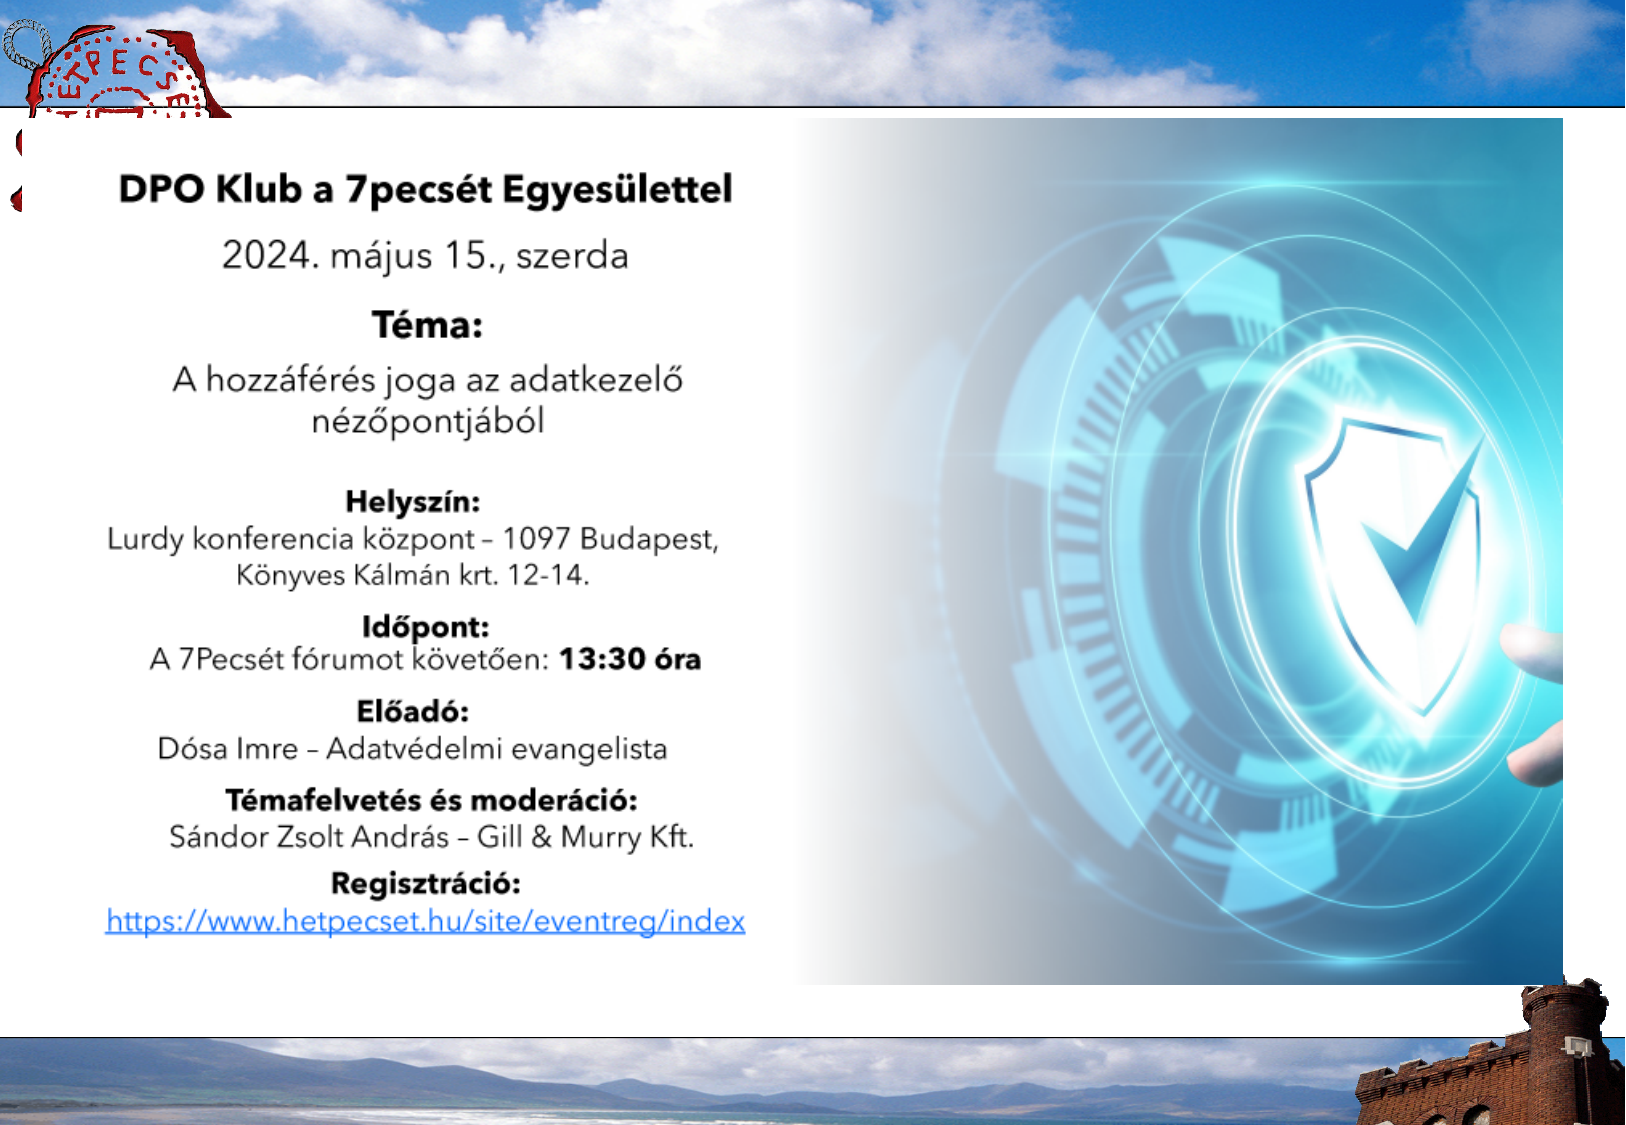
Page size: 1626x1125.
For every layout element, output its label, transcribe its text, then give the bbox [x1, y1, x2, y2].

picture [0, 0, 1625, 113]
text_box DPO Klub – Mai programja [0, 113, 1625, 214]
picture [0, 118, 1625, 1125]
